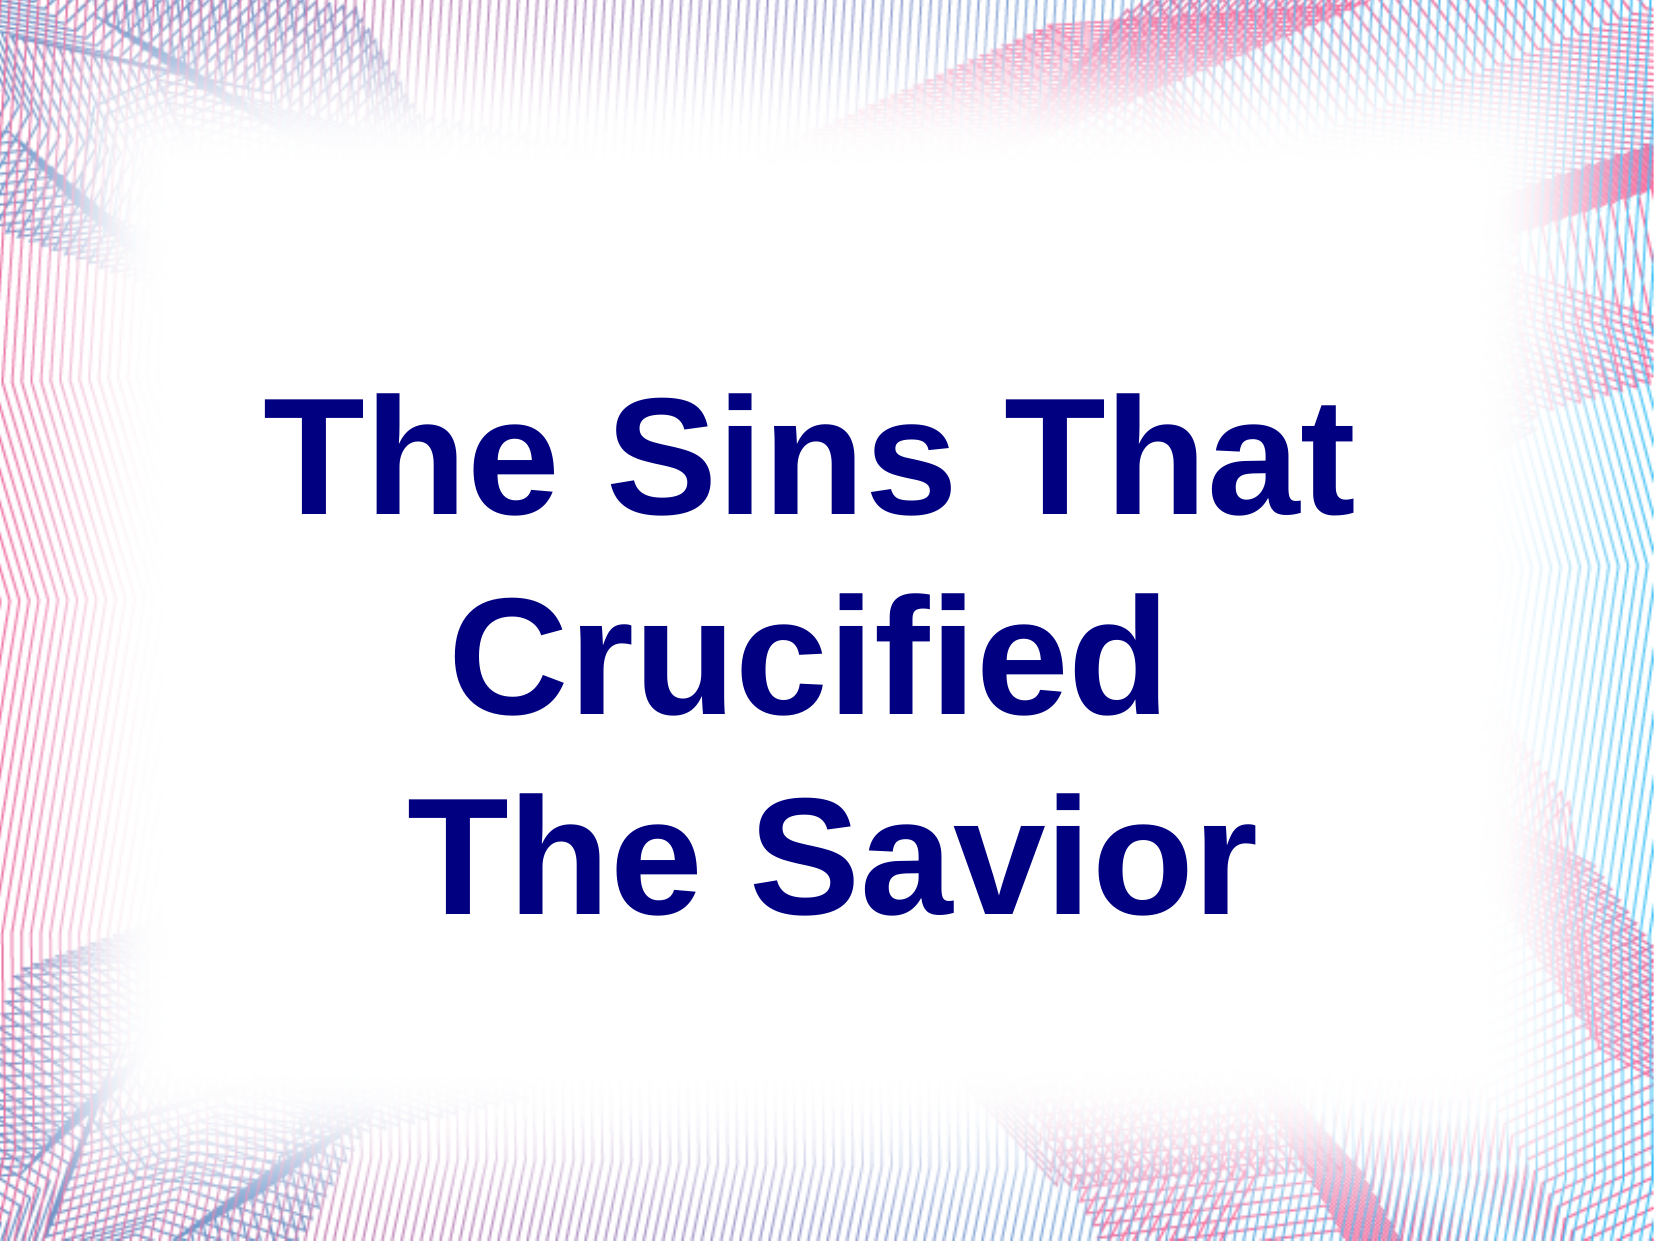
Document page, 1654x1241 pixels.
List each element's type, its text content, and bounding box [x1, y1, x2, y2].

title The Sins That Crucified The Savior [89, 345, 1578, 951]
